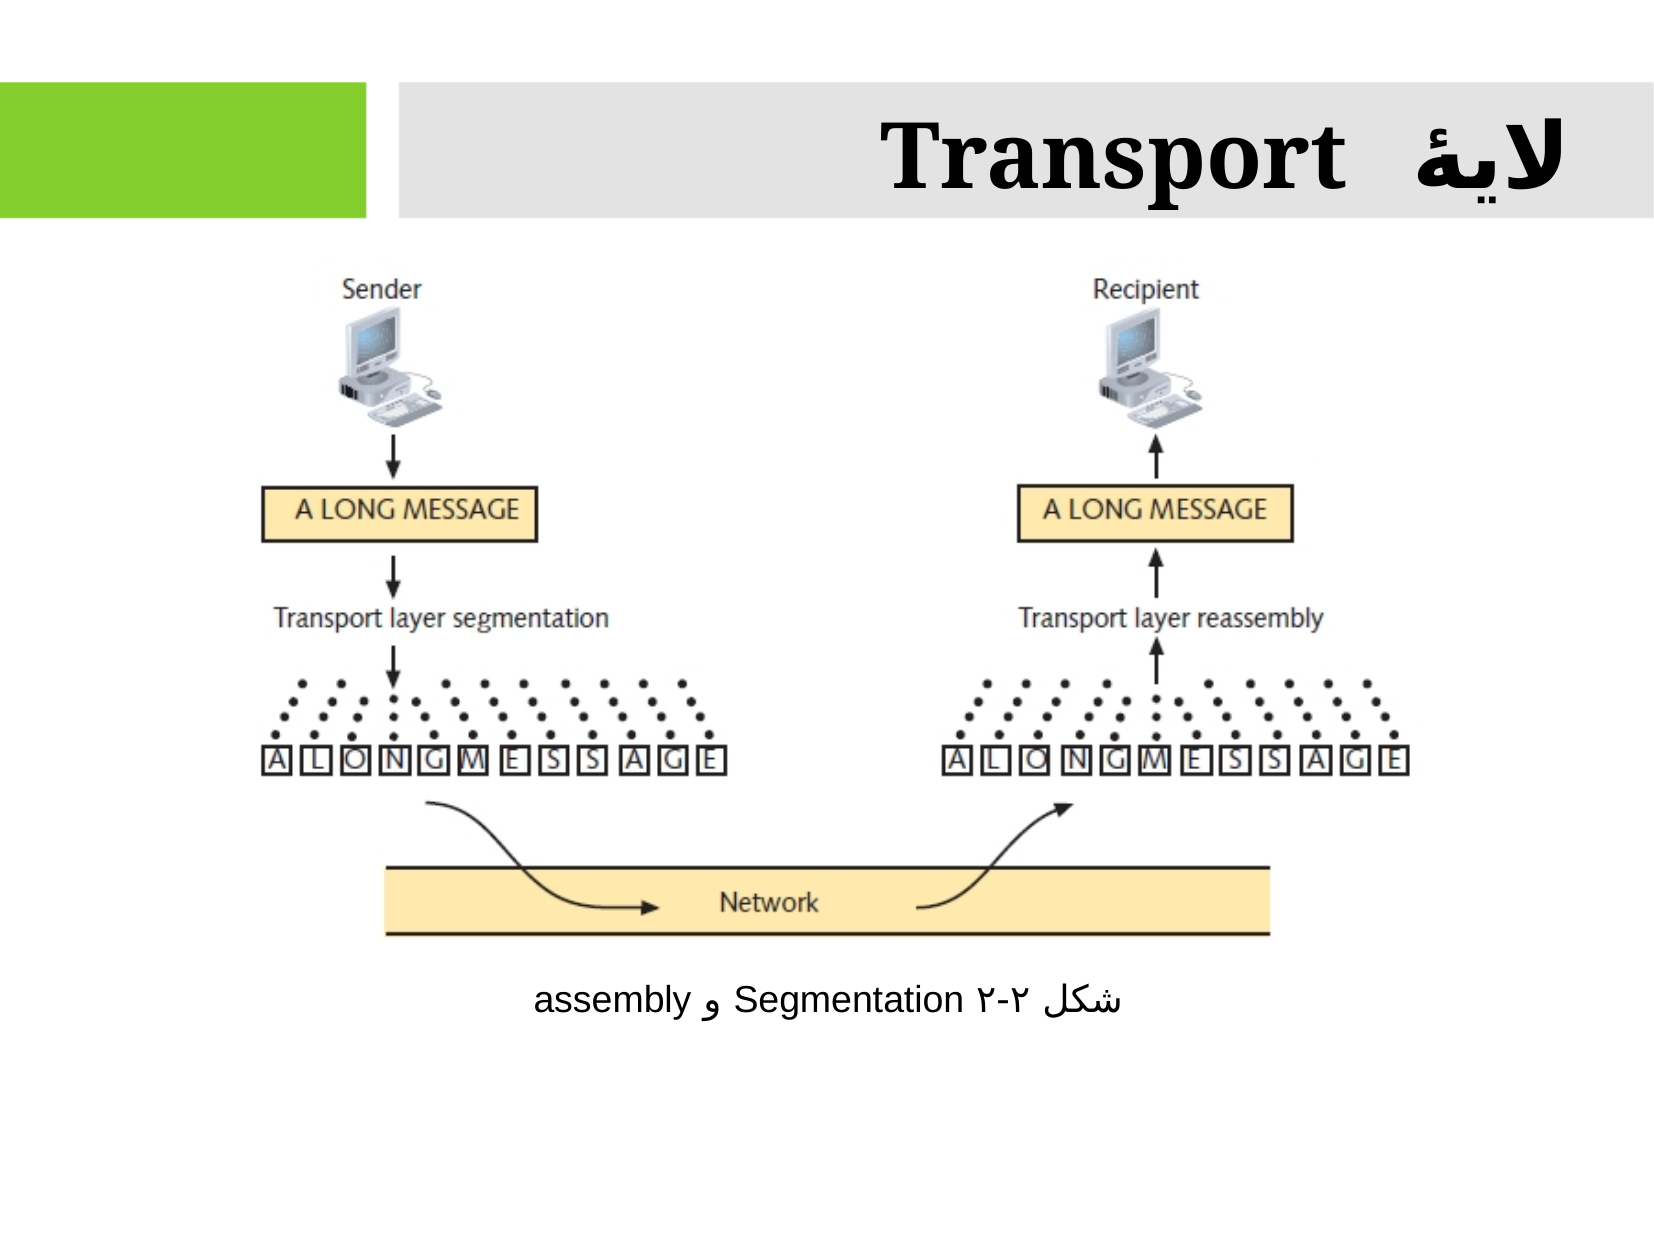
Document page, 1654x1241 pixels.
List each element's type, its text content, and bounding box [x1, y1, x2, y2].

title لایهٔ Transport [82, 49, 1571, 257]
picture [0, 0, 1654, 1241]
text_box [258, 255, 1421, 949]
text_box شکل ۲-۲ Segmentation و assembly [470, 967, 1221, 1029]
